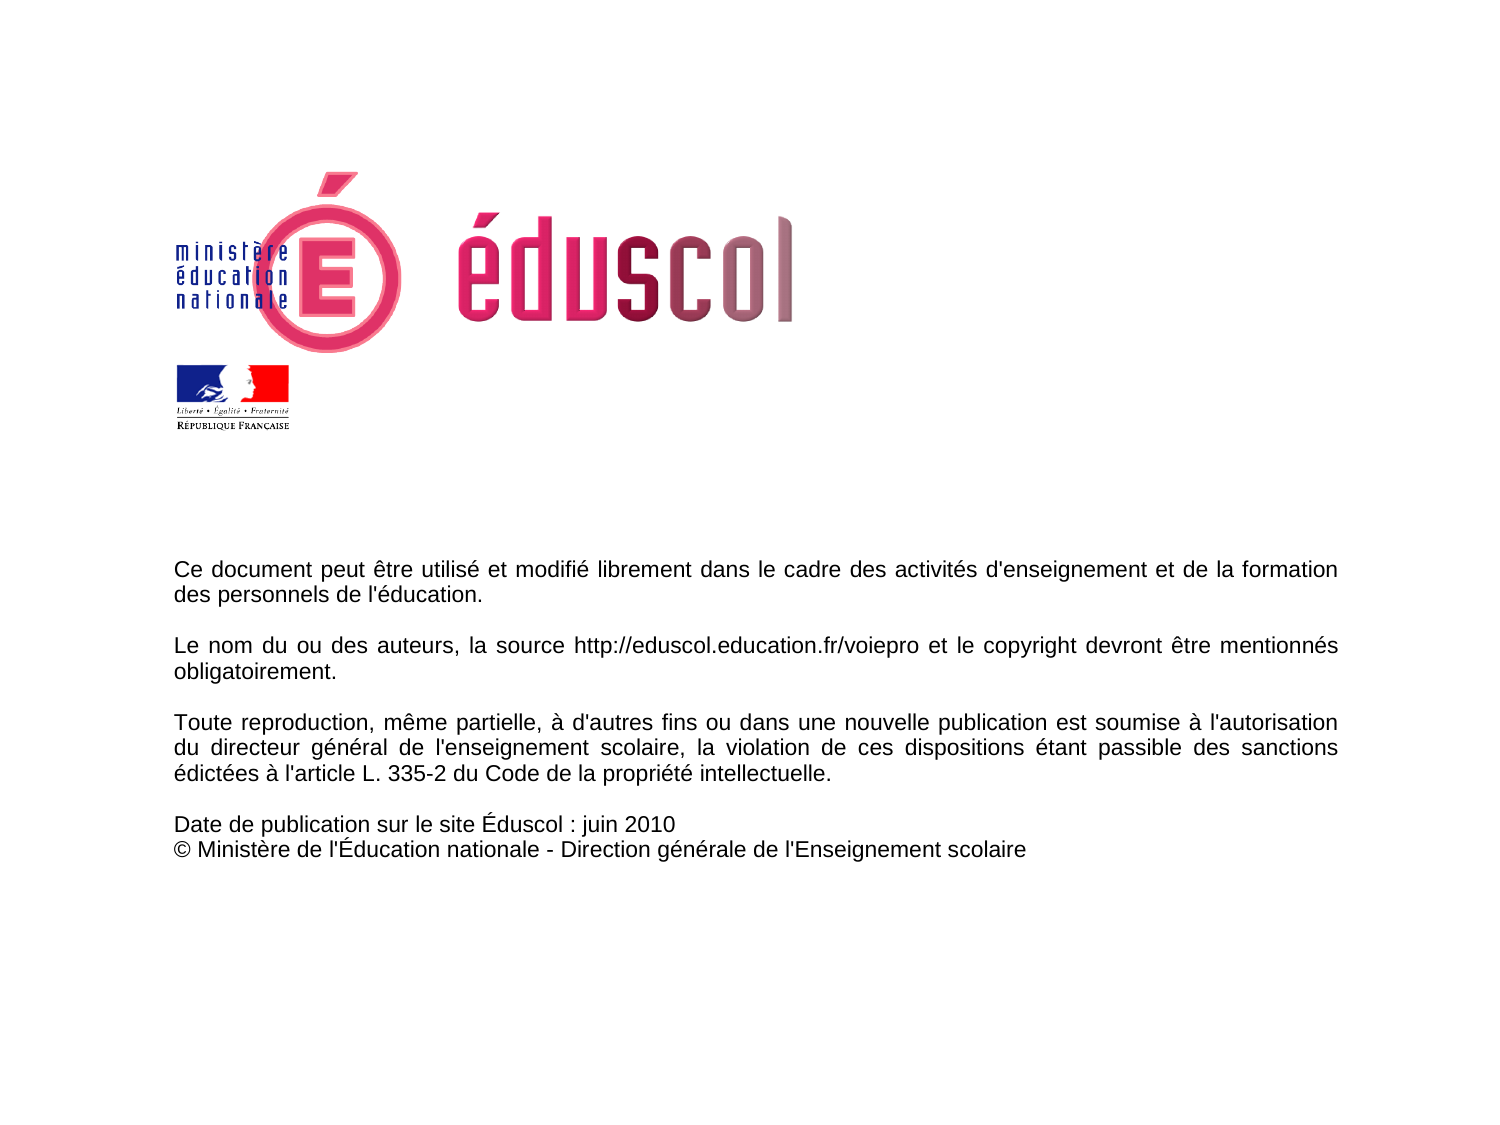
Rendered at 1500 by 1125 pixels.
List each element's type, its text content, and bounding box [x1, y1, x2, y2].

text_box Ce document peut être utilisé et modifié librement dans le cadre des activités d'enseignement et de la formation des personnels de l'éducation. Le nom du ou des auteurs, la source http://eduscol.education.fr/voiepro et le copyright devront être mentionnés obligatoirement. Toute reproduction, même partielle, à d'autres fins ou dans une nouvelle publication est soumise à l'autorisation du directeur général de l'enseignement scolaire, la violation de ces dispositions étant passible des sanctions édictées à l'article L. 335-2 du Code de la propriété intellectuelle. Date de publication sur le site Éduscol : juin 2010 © Ministère de l'Éducation nationale - Direction générale de l'Enseignement scolaire [160, 548, 1353, 906]
picture [170, 168, 408, 434]
picture [450, 210, 793, 323]
